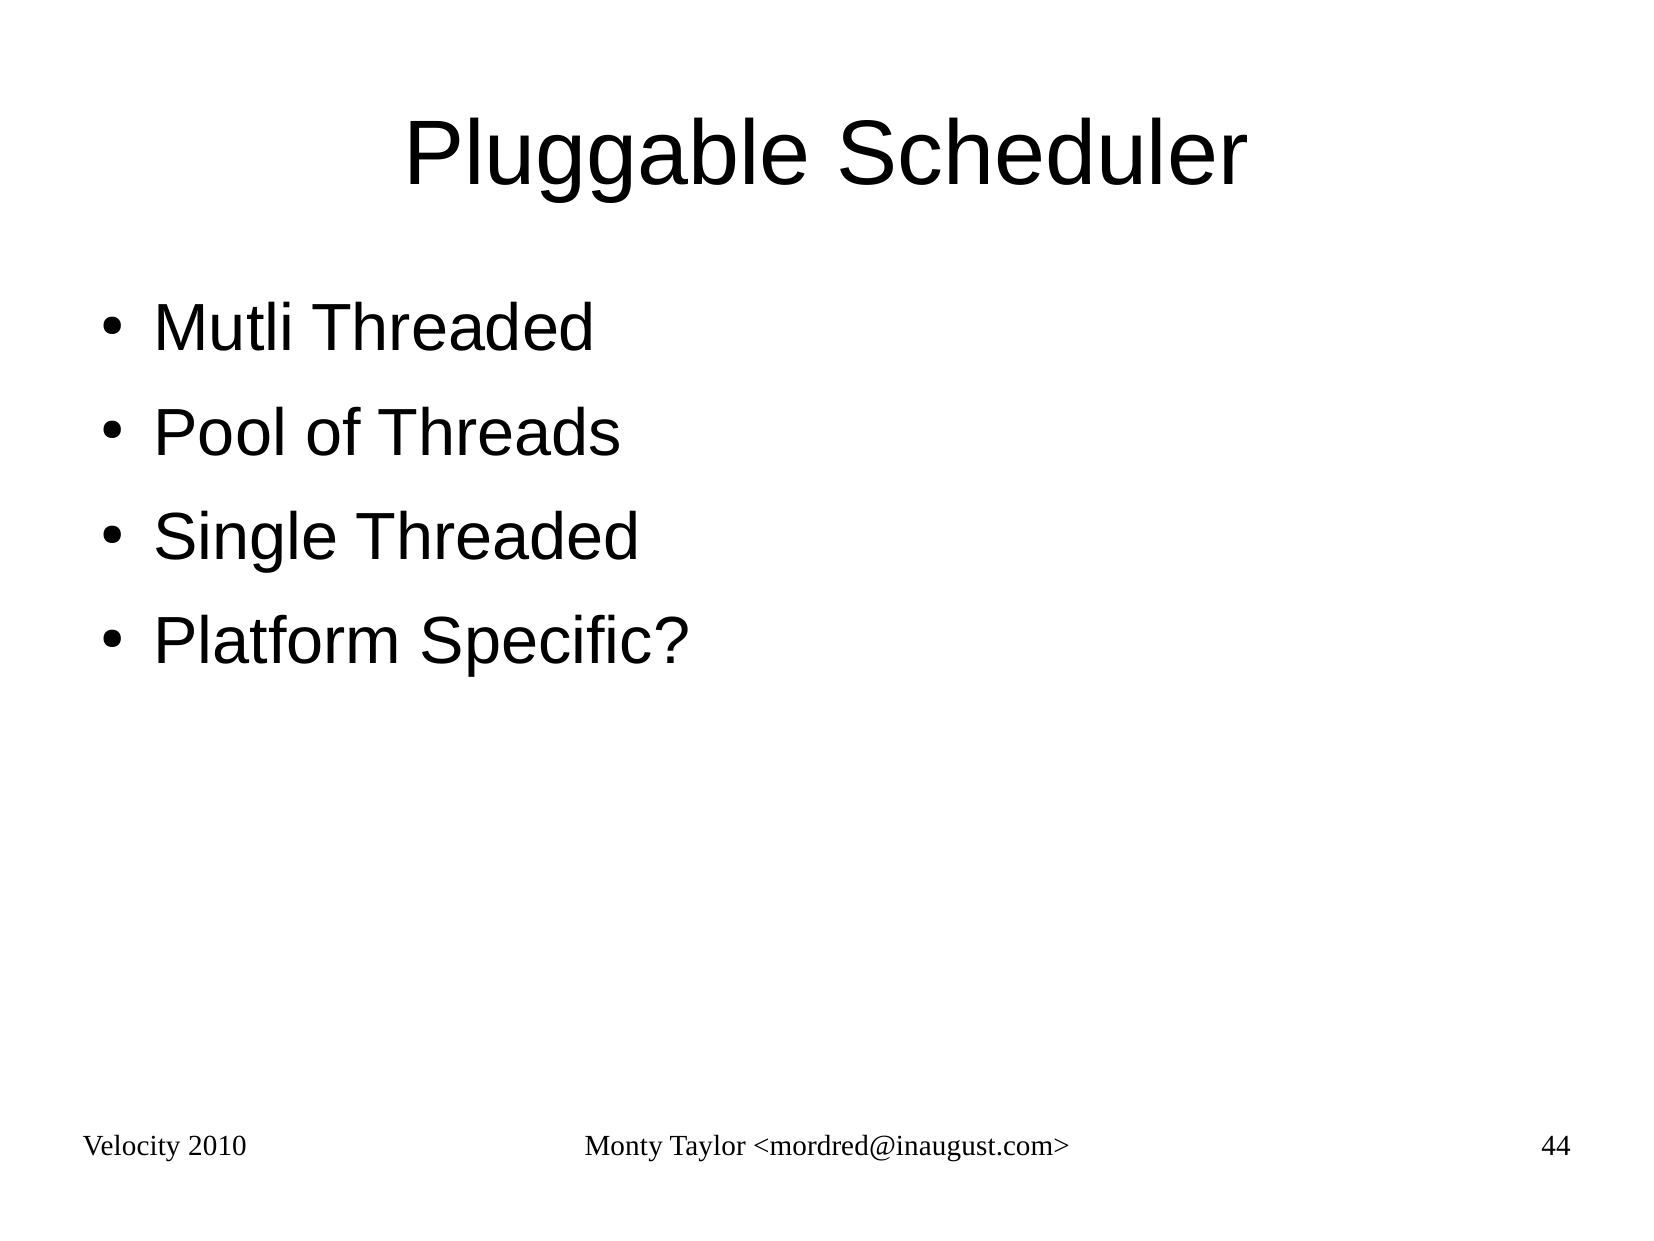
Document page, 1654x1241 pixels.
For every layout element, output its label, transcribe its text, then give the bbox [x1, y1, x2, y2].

title Pluggable Scheduler [82, 56, 1571, 250]
list Mutli Threaded Pool of Threads Single Threaded Platform Specific? [82, 290, 1571, 1109]
